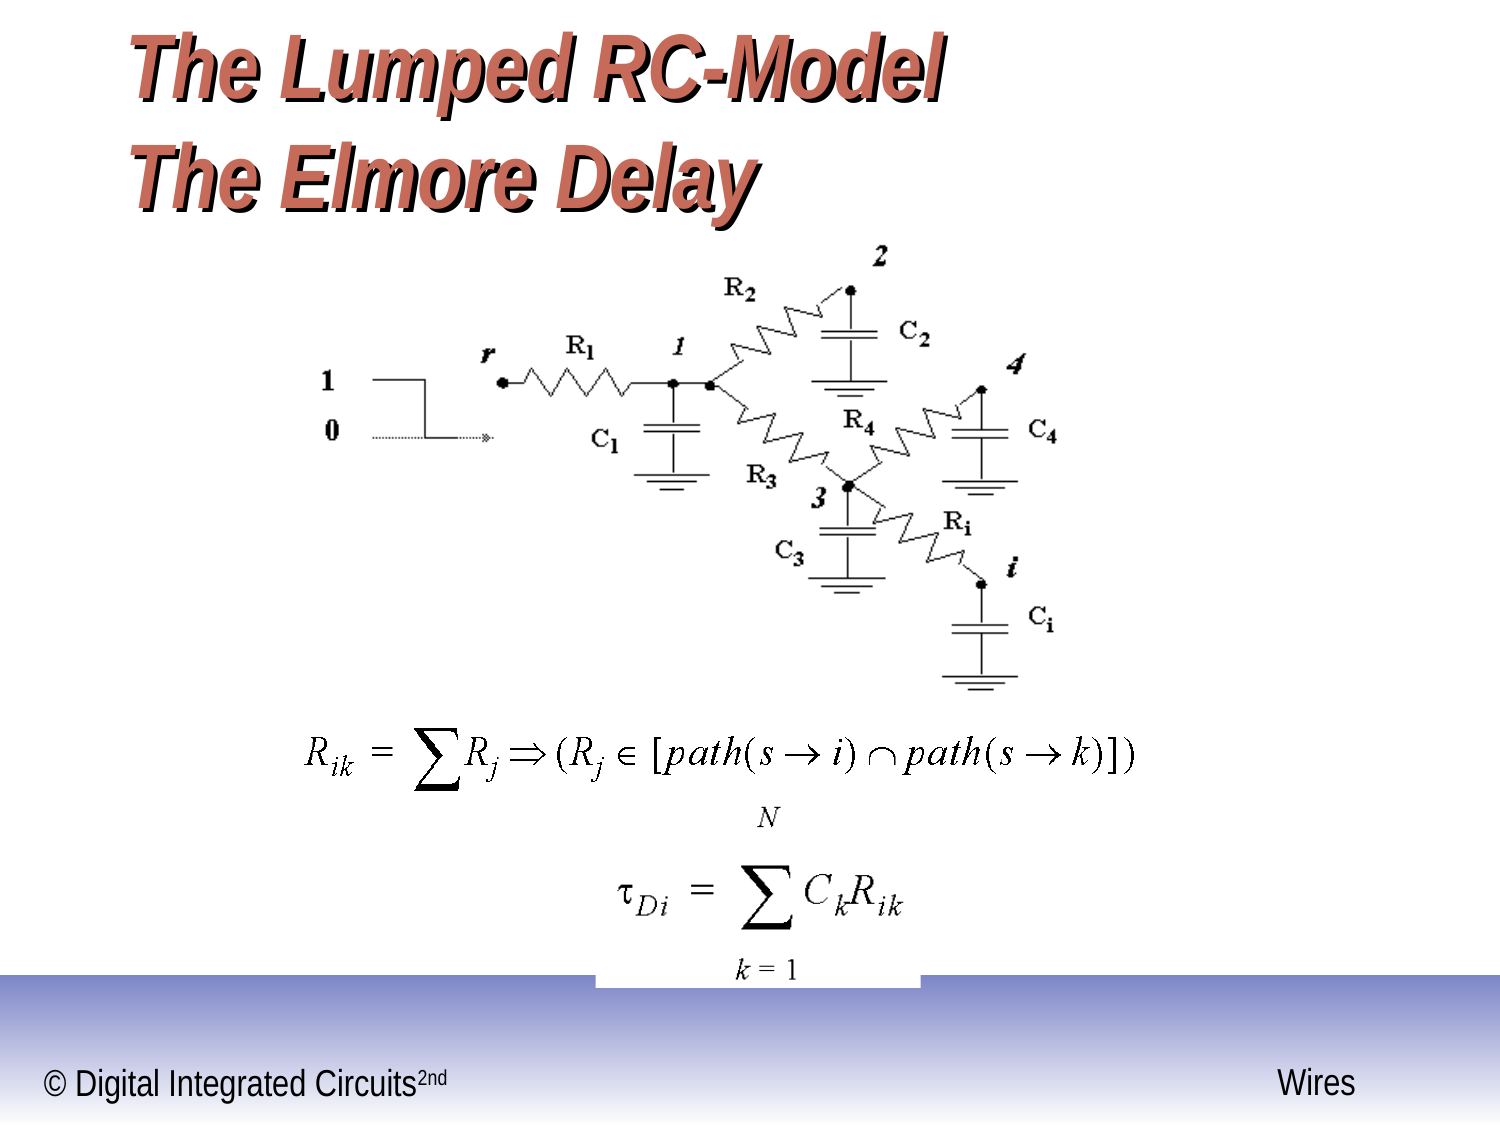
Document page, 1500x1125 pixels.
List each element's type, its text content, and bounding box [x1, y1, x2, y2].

picture [276, 234, 1150, 988]
title The Lumped RC-Model The Elmore Delay [110, 0, 1386, 235]
